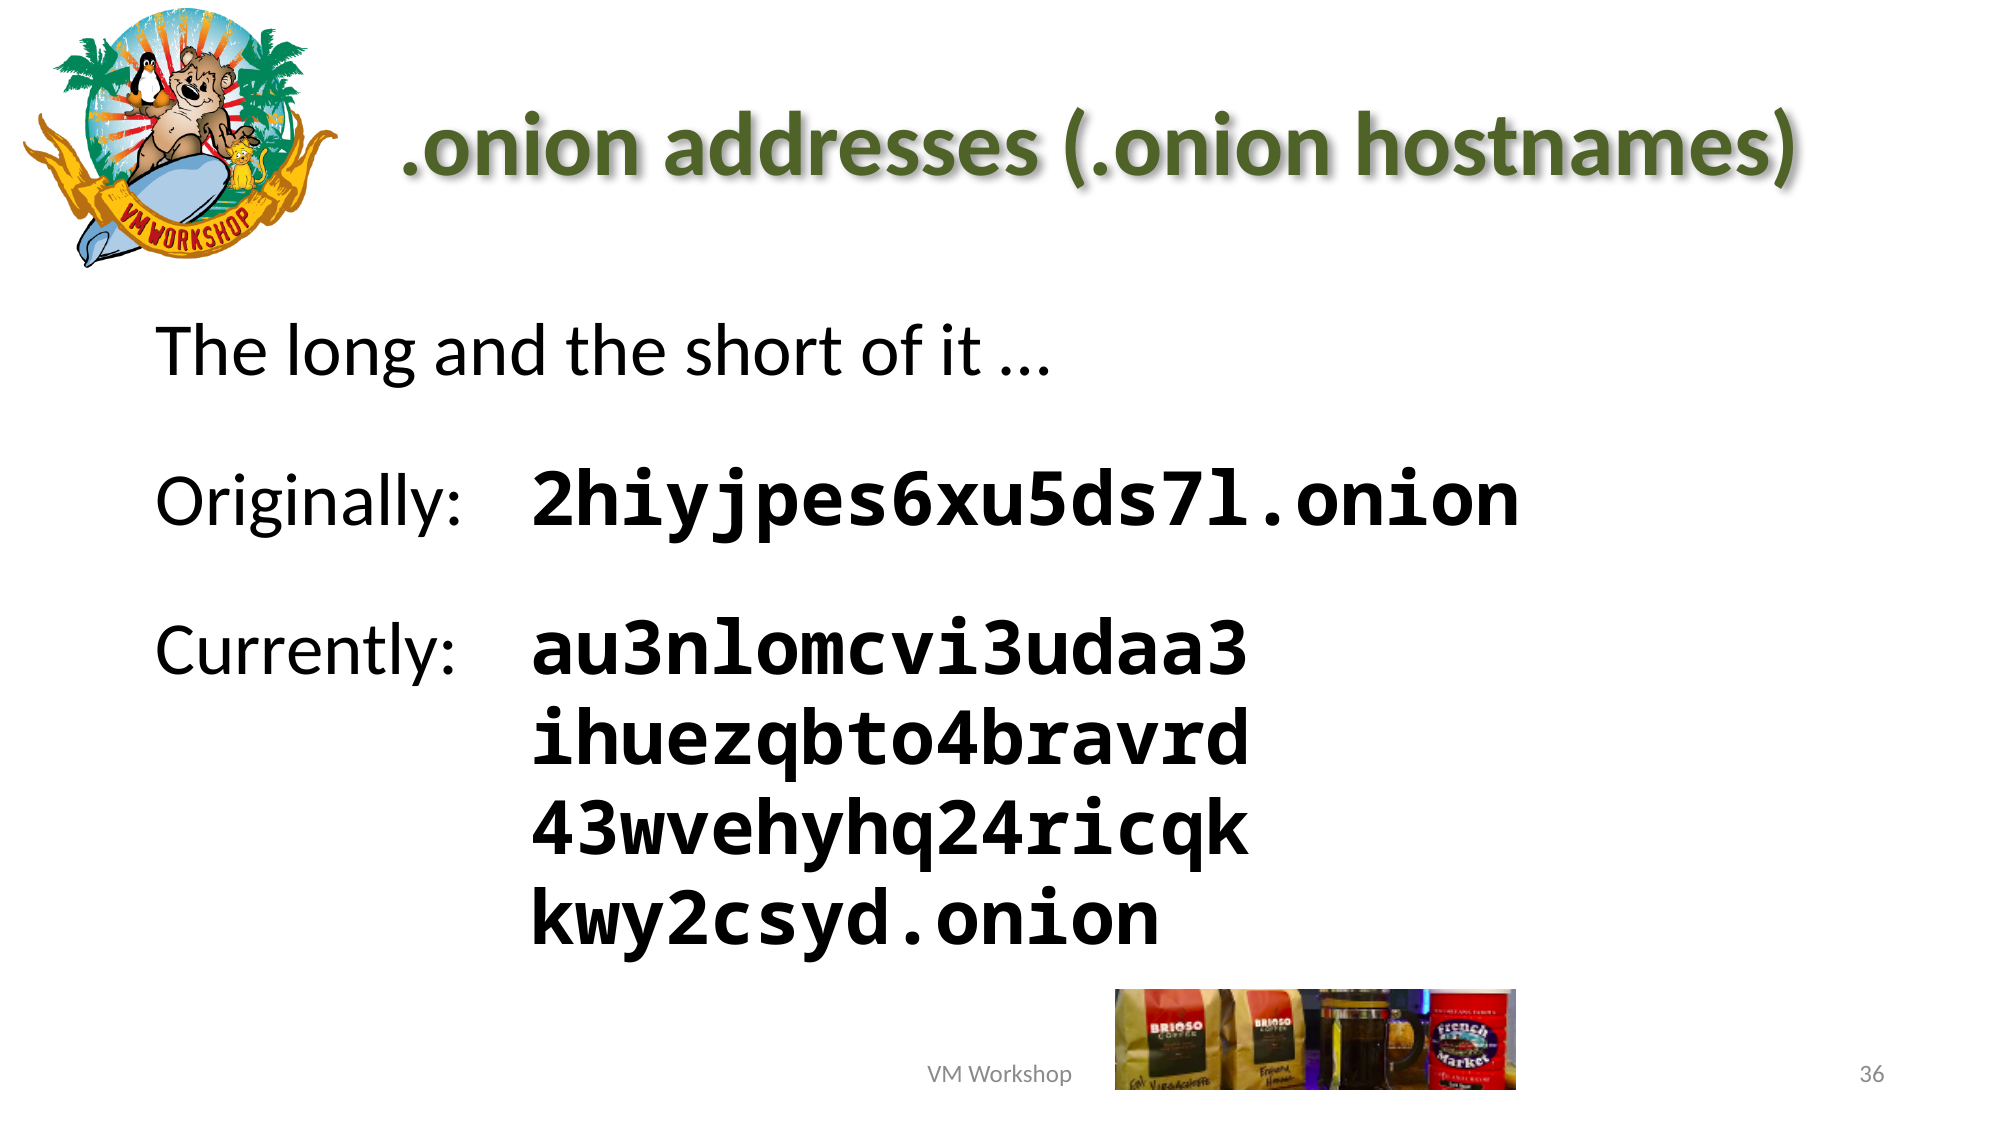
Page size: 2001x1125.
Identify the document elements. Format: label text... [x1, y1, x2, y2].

picture [23, 8, 338, 269]
title .onion addresses (.onion hostnames) [383, 45, 1913, 233]
list The long and the short of it … Originally: 2hiyjpes6xu5ds7l.onion Currently: au3nlomcvi3udaa3 ihuezqbto4bravrd 43wvehyhq24ricqk kwy2csyd.onion [155, 299, 1876, 1066]
picture [1115, 1066, 1516, 1090]
